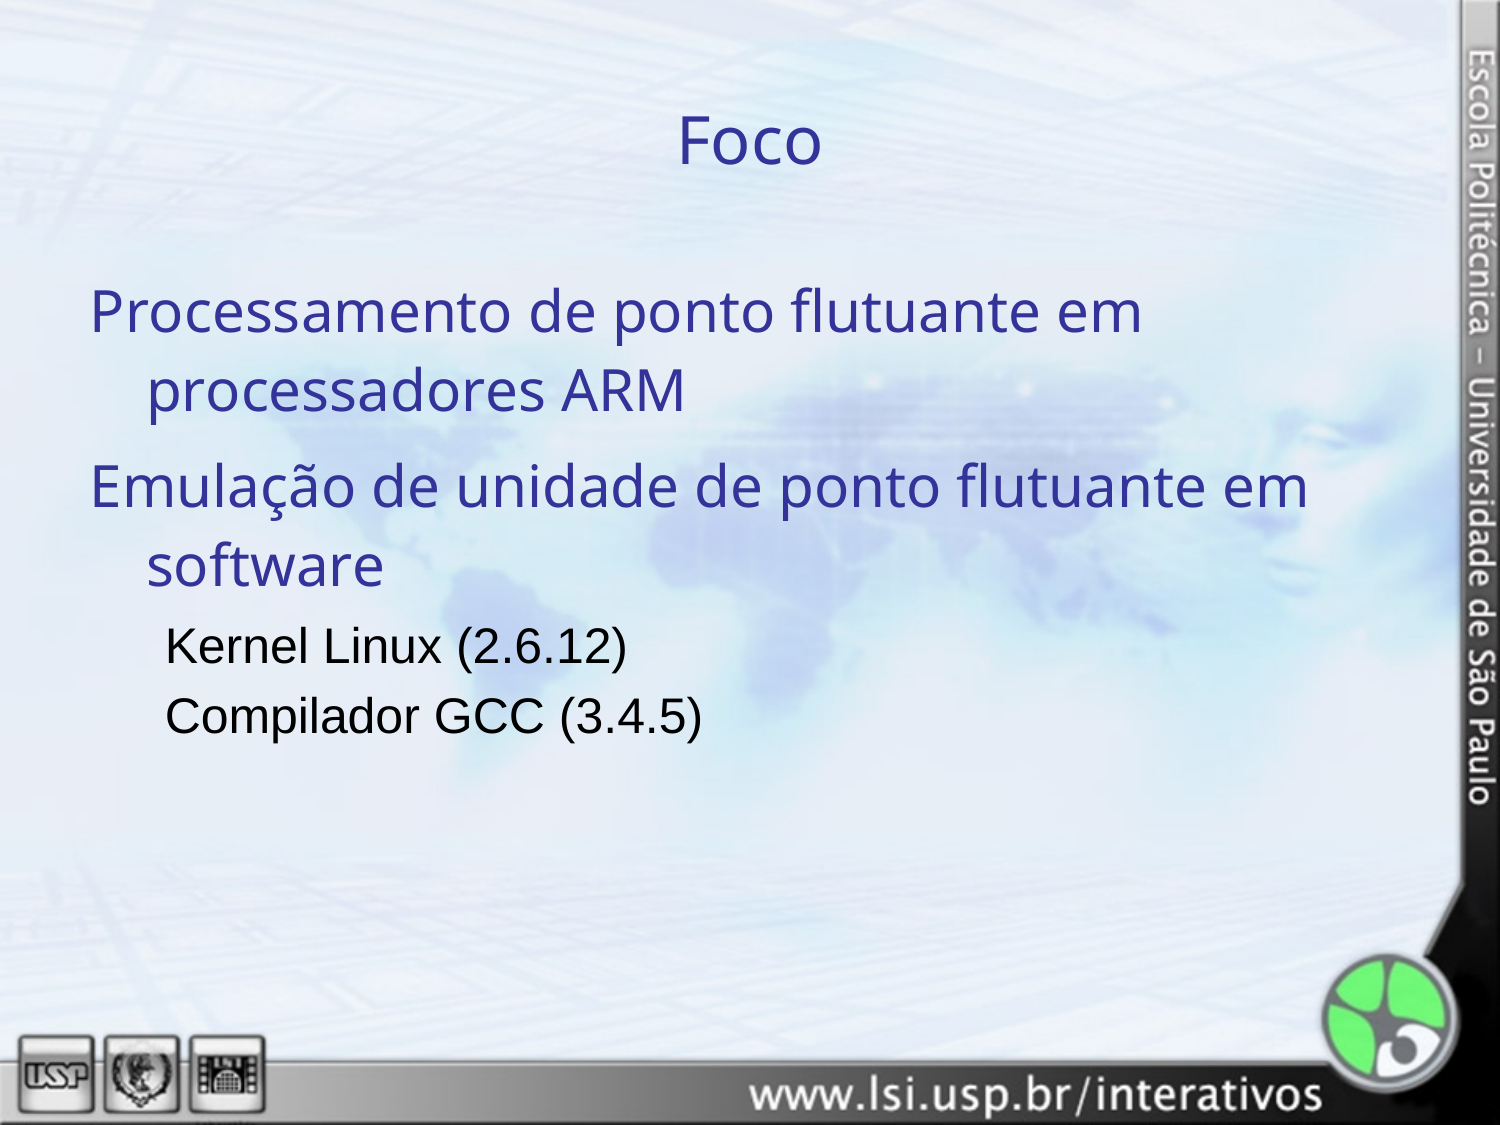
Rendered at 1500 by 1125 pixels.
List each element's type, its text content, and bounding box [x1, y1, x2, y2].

picture [0, 0, 1500, 1125]
title Foco [75, 45, 1426, 233]
list Processamento de ponto flutuante em processadores ARM Emulação de unidade de ponto flutuante em software Kernel Linux (2.6.12) Compilador GCC (3.4.5) [75, 262, 1426, 1006]
